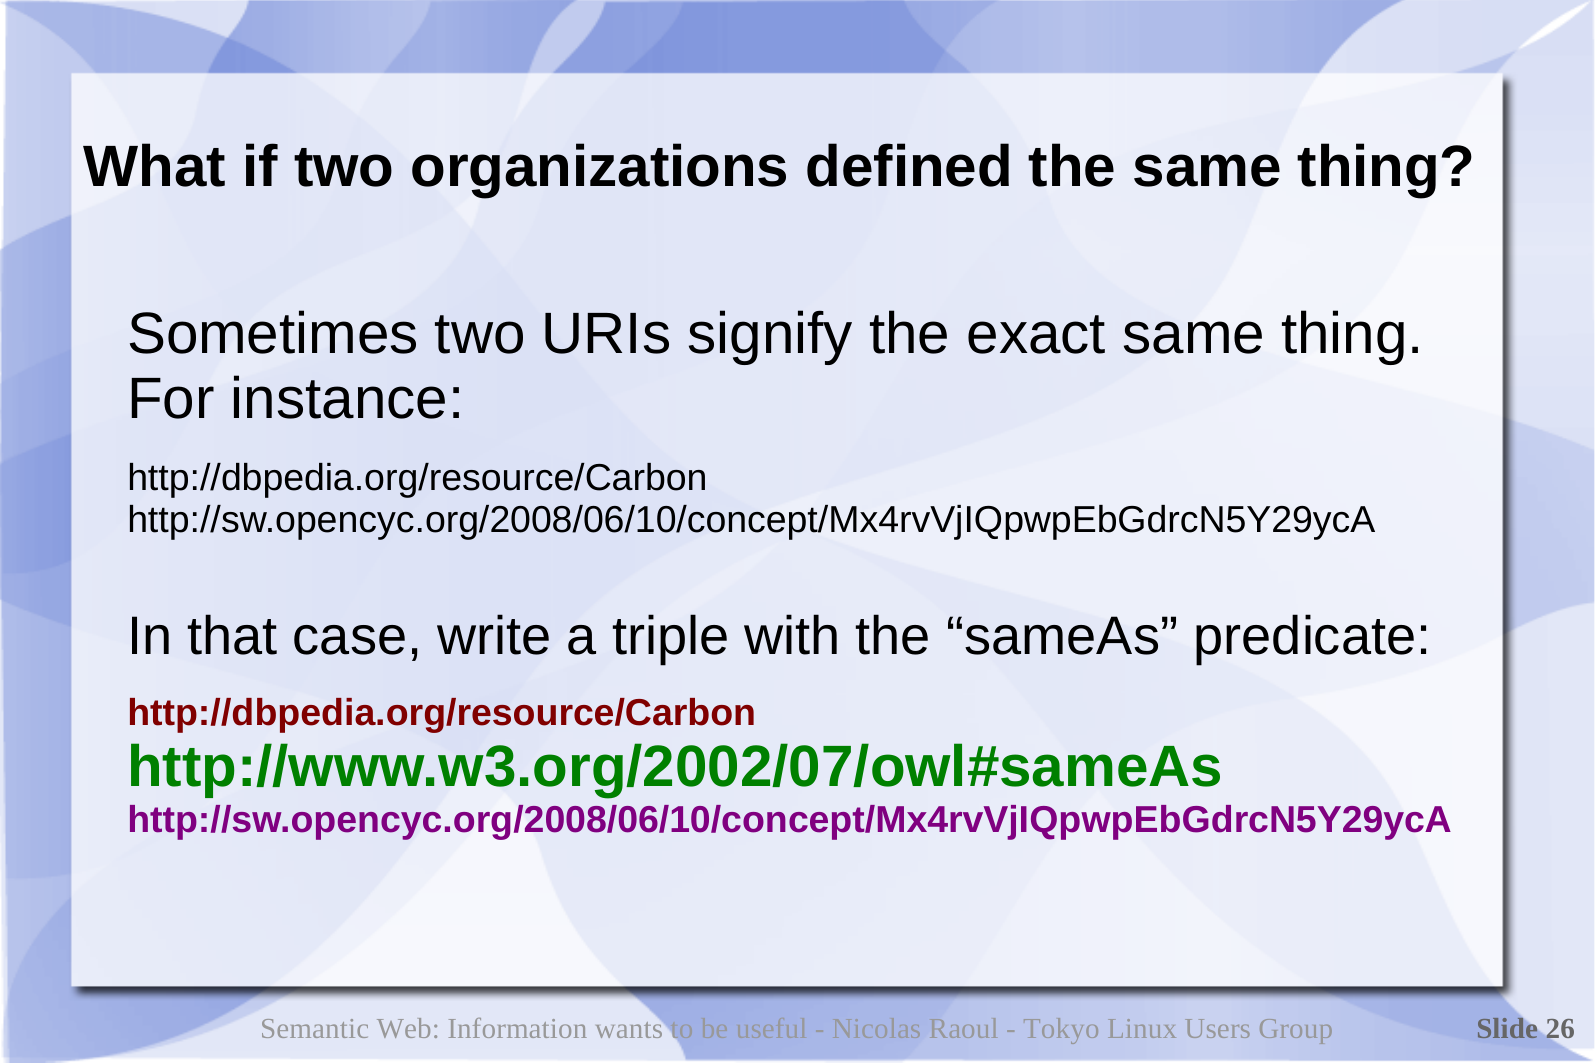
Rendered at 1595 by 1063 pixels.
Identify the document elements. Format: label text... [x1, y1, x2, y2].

title What if two organizations defined the same thing? [79, 85, 1481, 248]
text_box Sometimes two URIs signify the exact same thing. For instance: http://dbpedia.org/resource/Carbon http://sw.opencyc.org/2008/06/10/concept/Mx4rvVjIQpwpEbGdrcN5Y29ycA In that case, write a triple with the “sameAs” predicate: http://dbpedia.org/resource/Carbon http://www.w3.org/2002/07/owl#sameAs http://sw.opencyc.org/2008/06/10/concept/Mx4rvVjIQpwpEbGdrcN5Y29ycA [112, 293, 1501, 917]
picture [0, 0, 1595, 1063]
